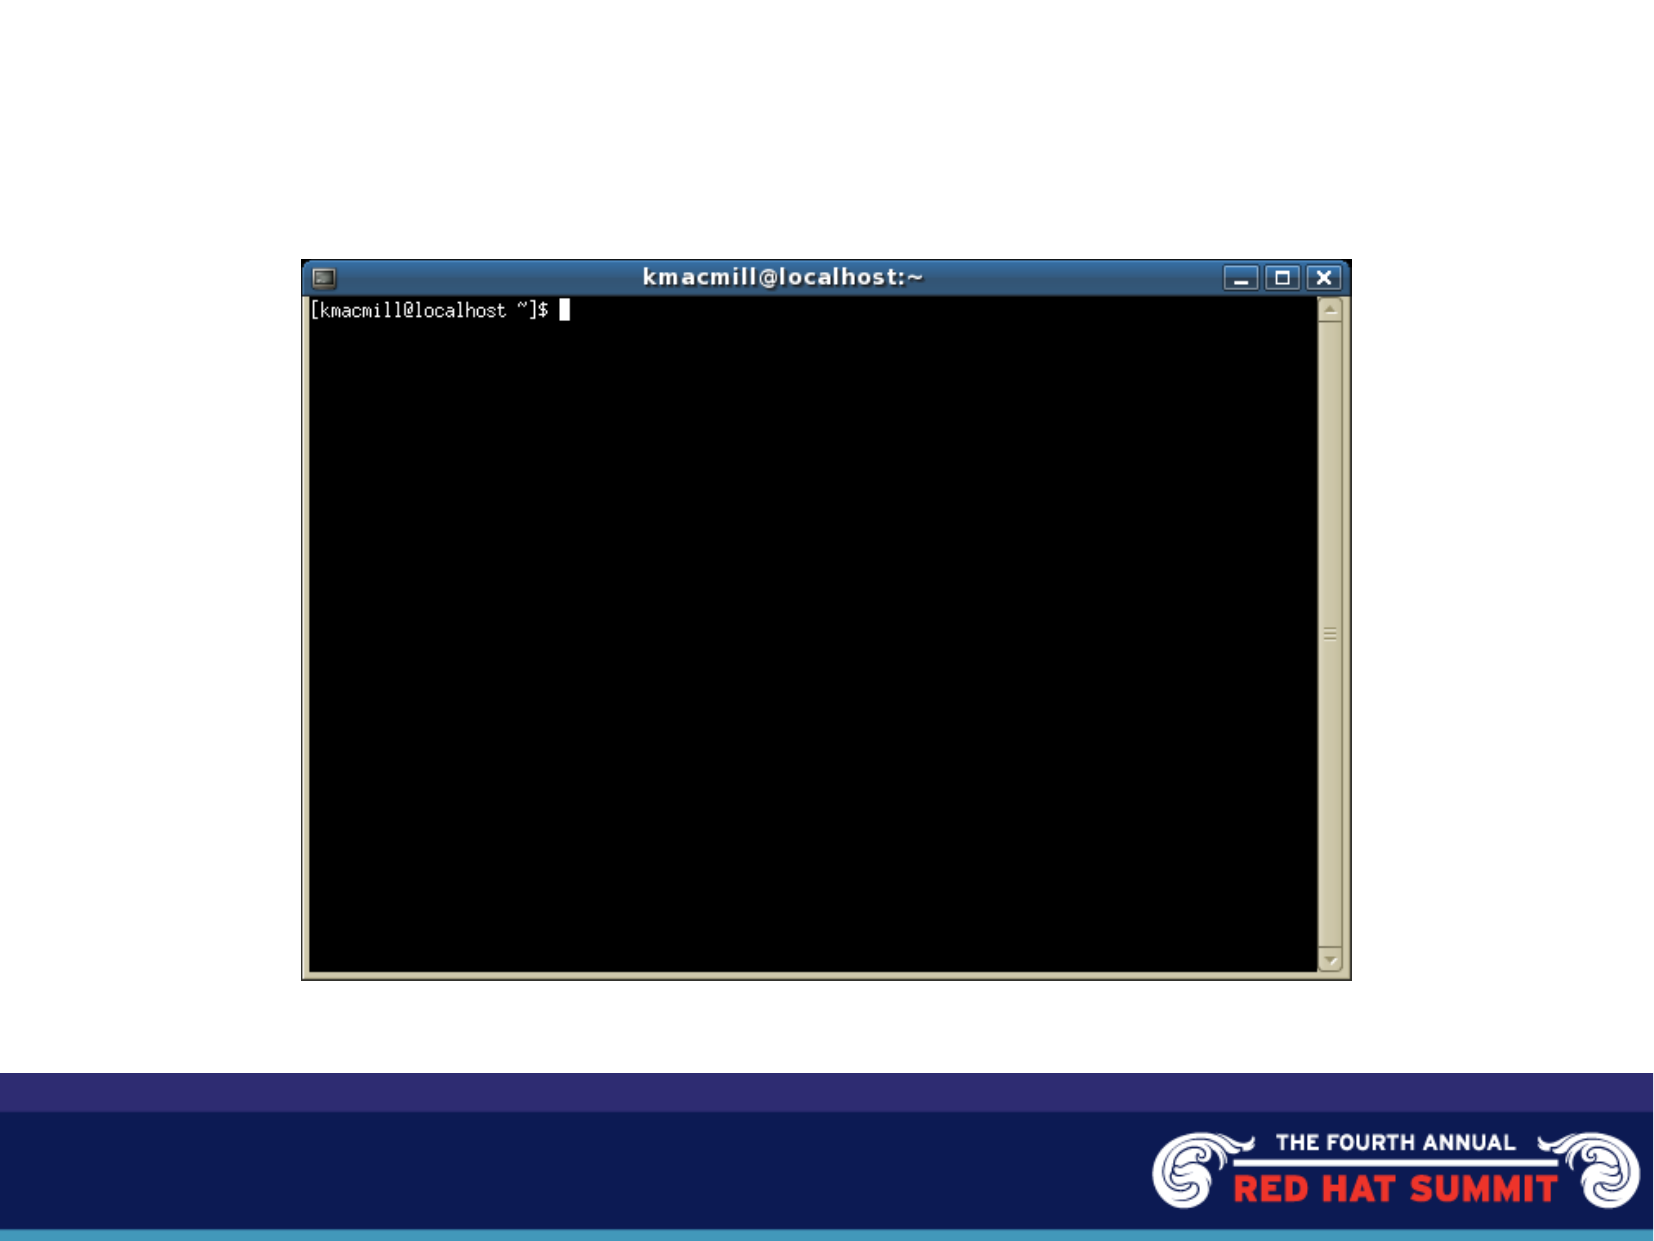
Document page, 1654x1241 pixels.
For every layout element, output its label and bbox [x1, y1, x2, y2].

picture [0, 1073, 1654, 1241]
picture [301, 259, 1352, 981]
